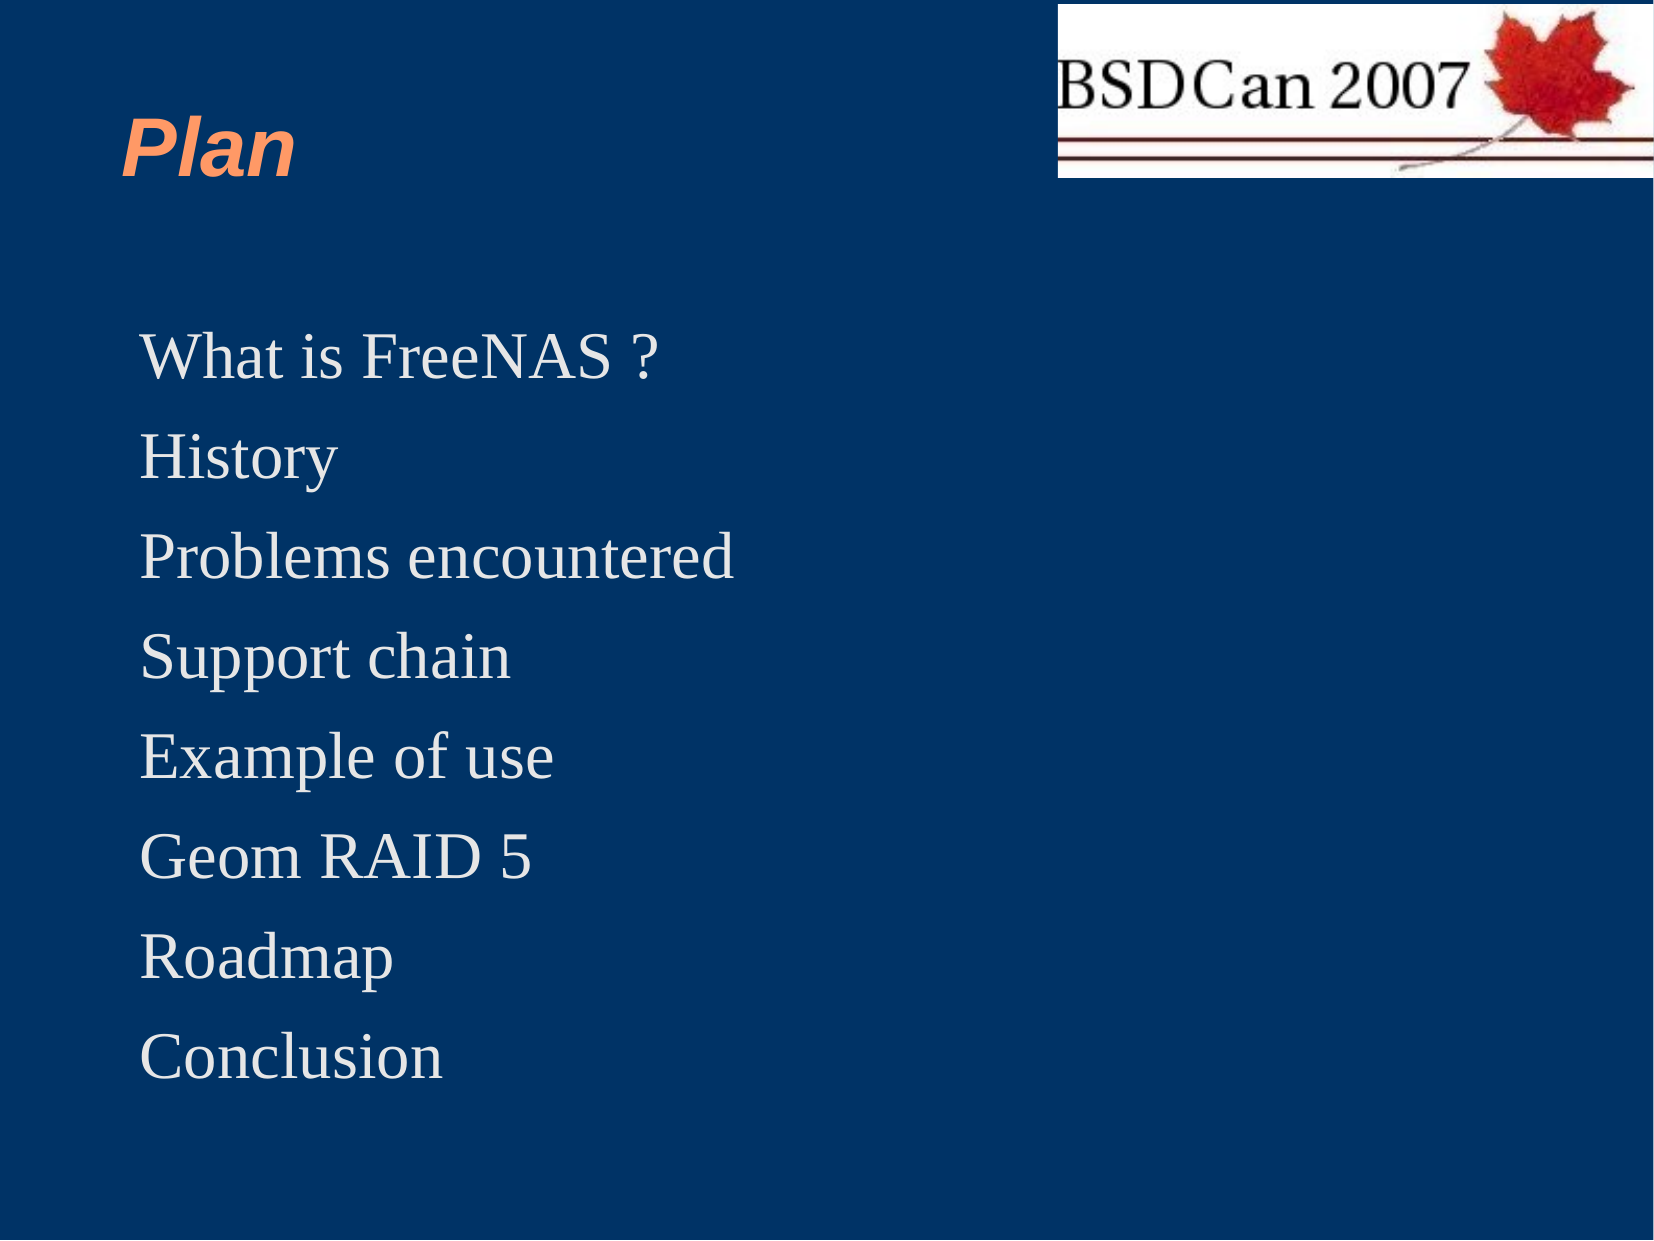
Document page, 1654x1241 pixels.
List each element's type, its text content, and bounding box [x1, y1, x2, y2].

list What is FreeNAS ? History Problems encountered Support chain Example of use Geom RAID 5 Roadmap Conclusion [121, 322, 1561, 1133]
picture [1057, 4, 1654, 178]
title Plan [121, 46, 1534, 254]
